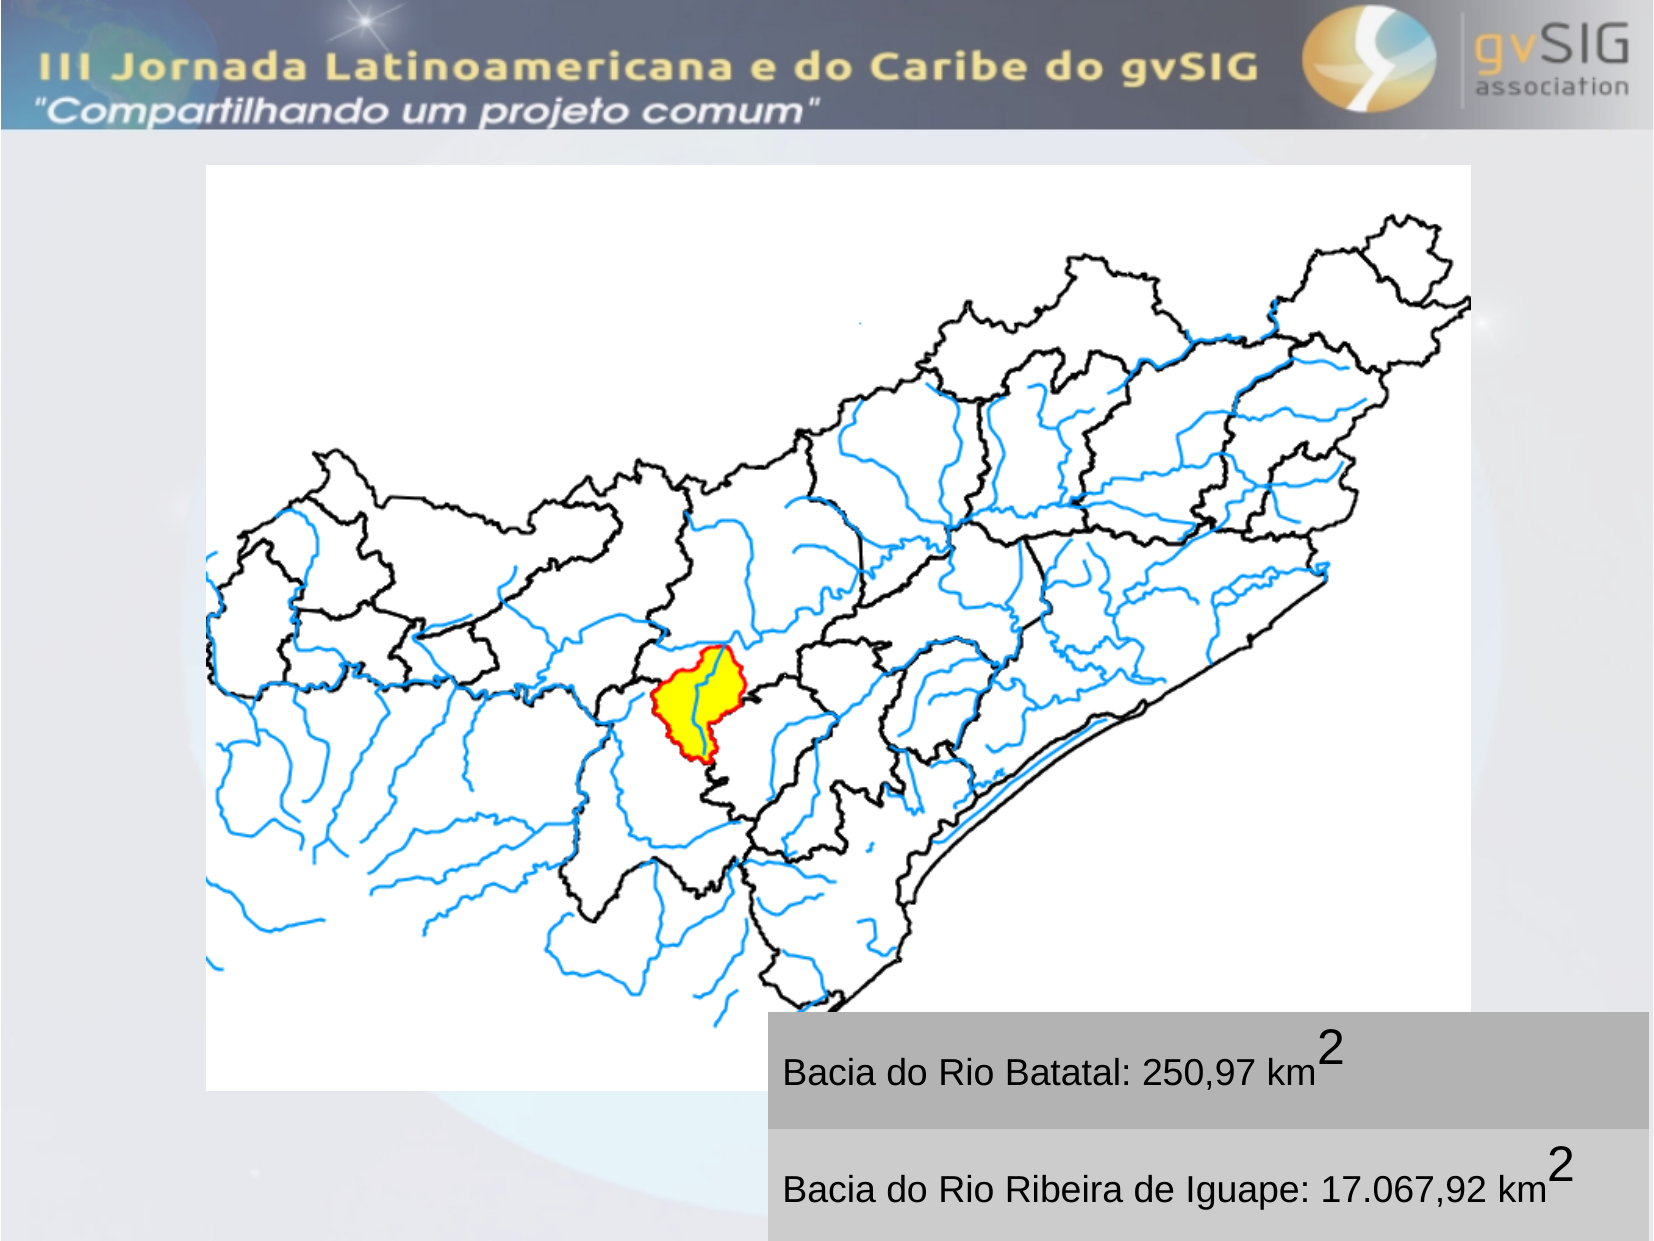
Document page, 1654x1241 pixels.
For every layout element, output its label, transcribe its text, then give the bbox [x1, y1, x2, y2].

picture [1, 0, 1654, 1241]
table_cell Bacia do Rio Ribeira de Iguape: 17.067,92 km2 [768, 1129, 1649, 1241]
table_header Bacia do Rio Batatal: 250,97 km2 [768, 1012, 1649, 1129]
